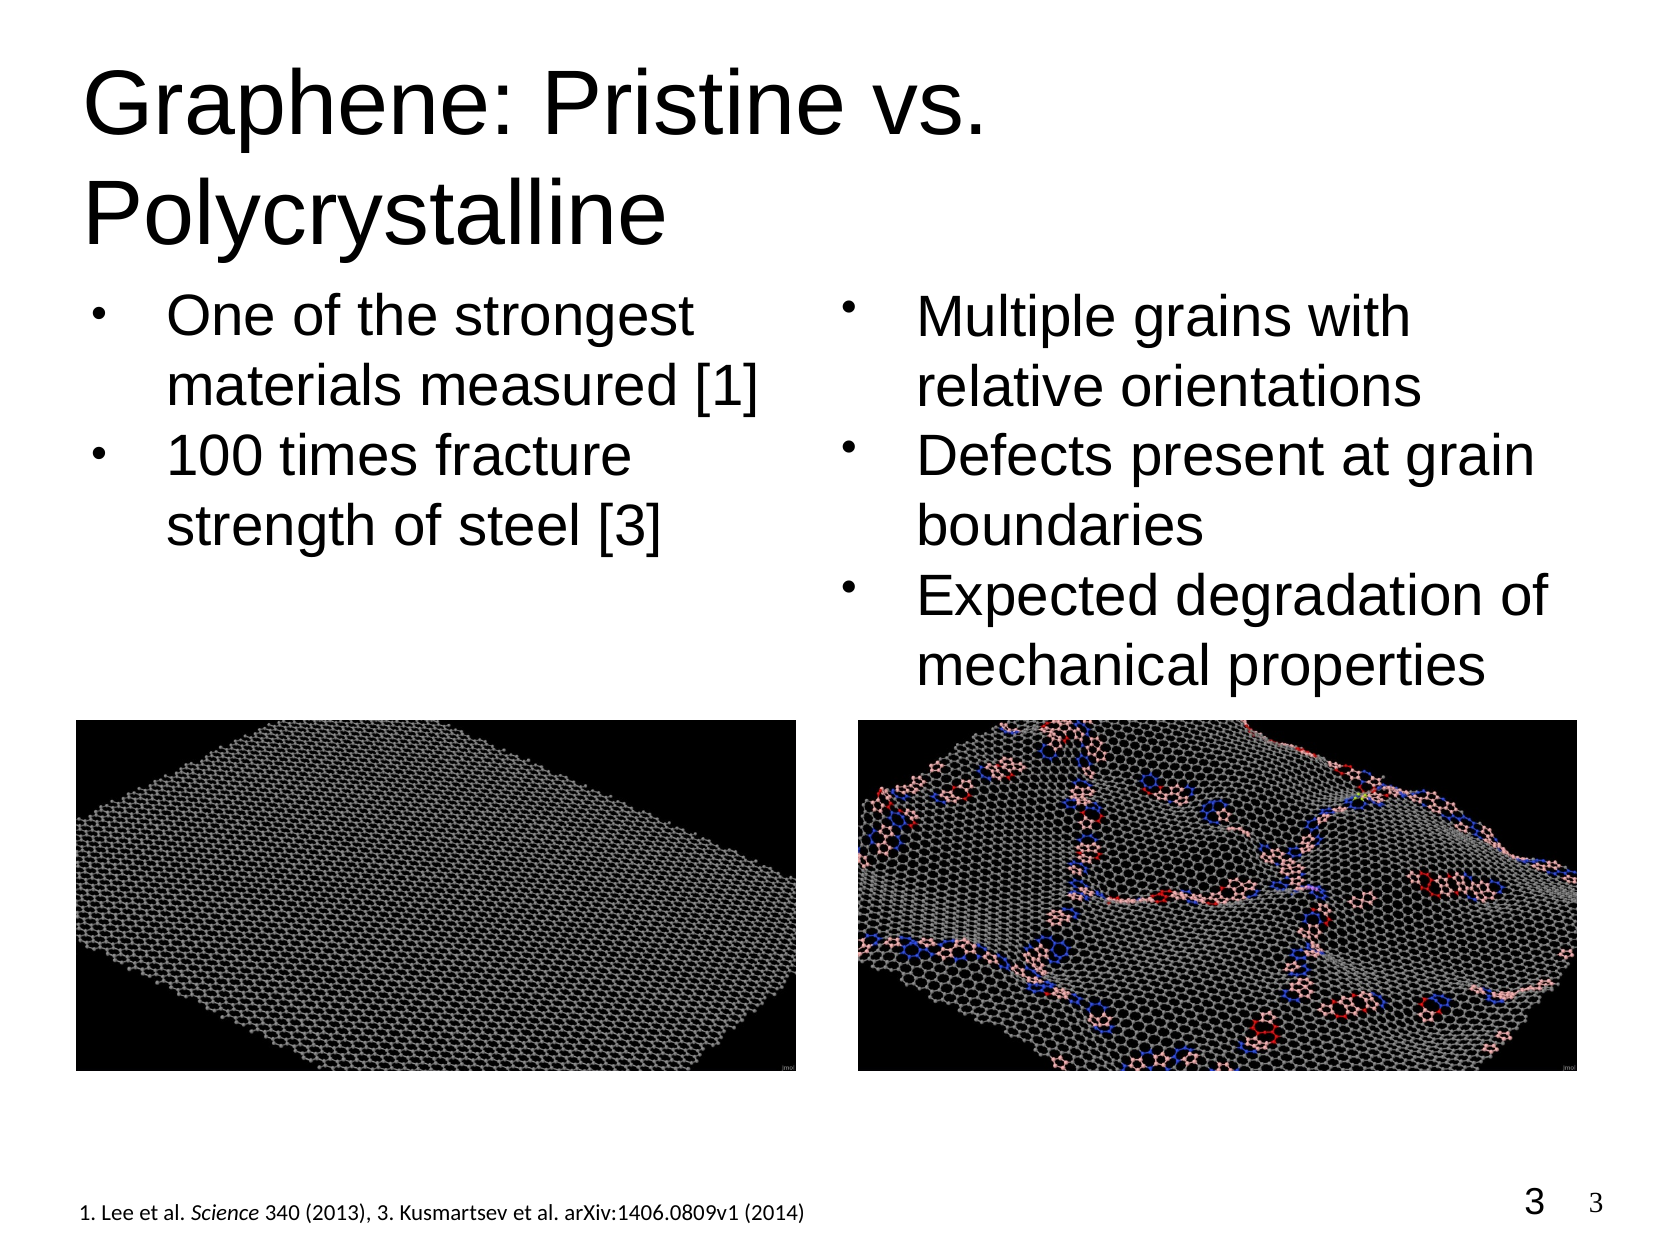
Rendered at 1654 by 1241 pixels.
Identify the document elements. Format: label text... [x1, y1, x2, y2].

picture [76, 720, 796, 1071]
text_box One of the strongest materials measured [1] 100 times fracture strength of steel [3] [76, 269, 827, 565]
text_box Lee et al. Science 340 (2013), 3. Kusmartsev et al. arXiv:1406.0809v1 (2014) [64, 1189, 1602, 1233]
title Graphene: Pristine vs. Polycrystalline [82, 49, 1571, 257]
slide_number <number> [1589, 1182, 1633, 1221]
text_box Multiple grains with relative orientations Defects present at grain boundaries Expected degradation of mechanical properties [826, 270, 1577, 705]
picture [858, 720, 1577, 1071]
